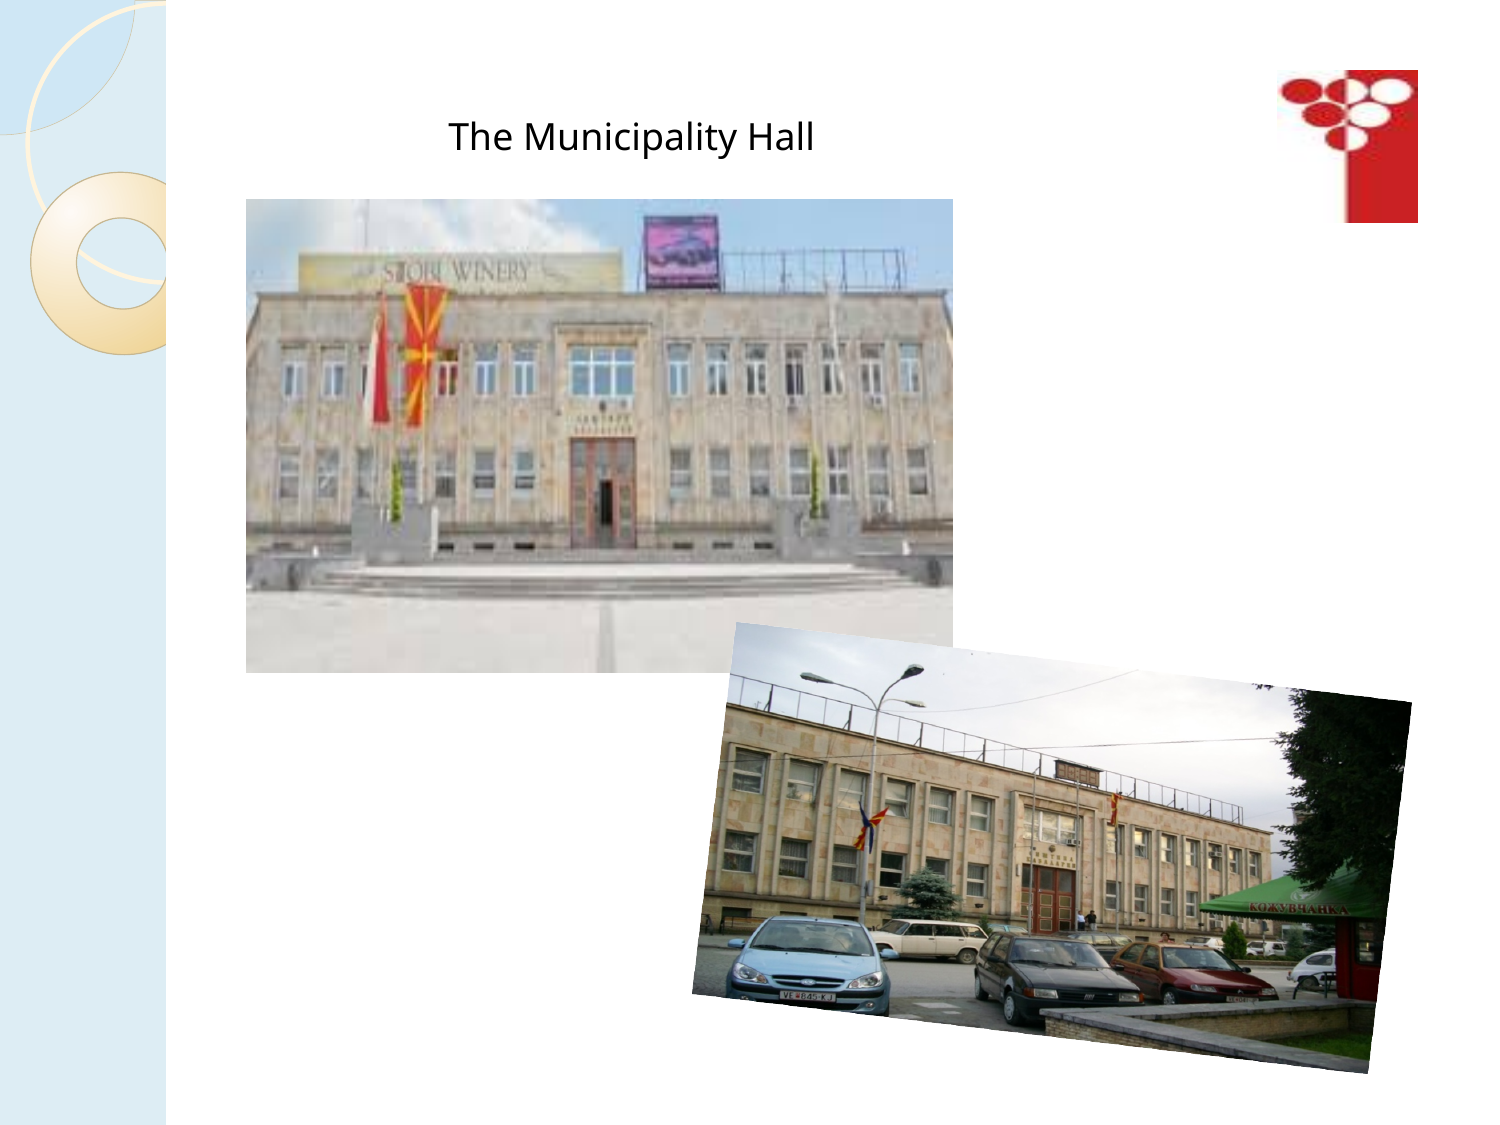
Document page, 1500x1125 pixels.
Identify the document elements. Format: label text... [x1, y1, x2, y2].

text_box The Municipality Hall [433, 105, 1114, 166]
picture [1277, 70, 1418, 223]
picture [246, 199, 1412, 1074]
